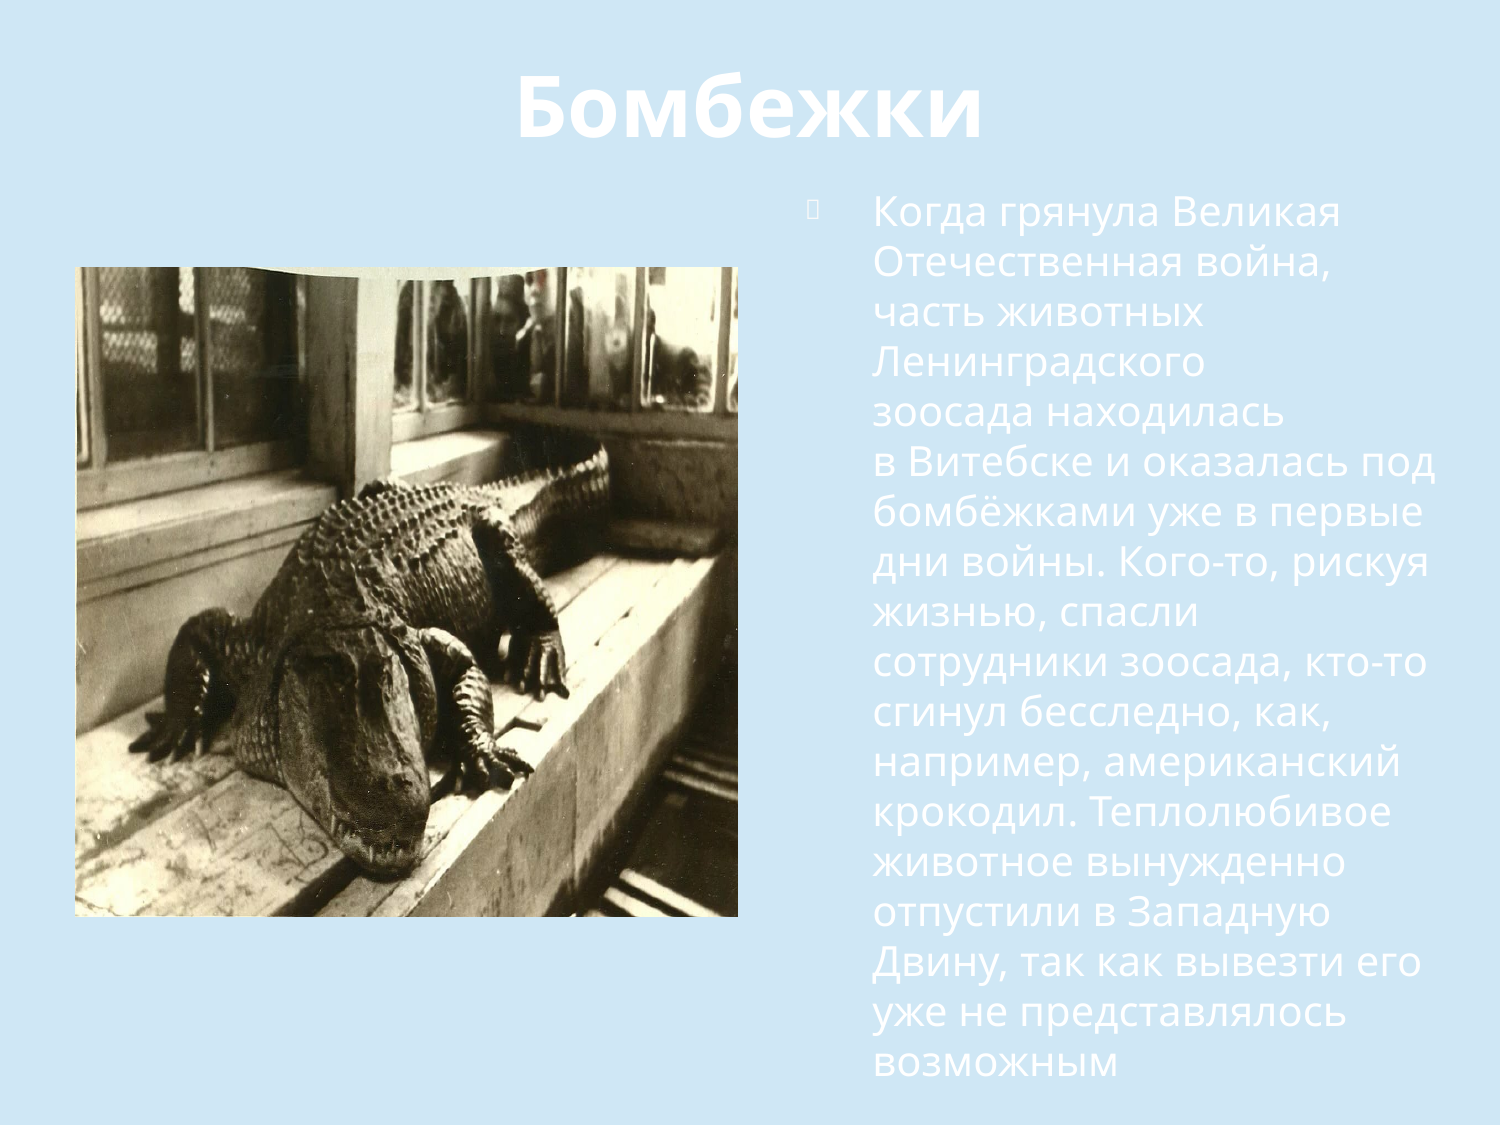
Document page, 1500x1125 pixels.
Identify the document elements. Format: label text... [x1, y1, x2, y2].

picture [75, 267, 738, 917]
list Когда грянула Великая Отечественная война, часть животных Ленинградского зоосада находилась в Витебске и оказалась под бомбёжками уже в первые дни войны. Кого-то, рискуя жизнью, спасли сотрудники зоосада, кто-то сгинул бесследно, как, например, американский крокодил. Теплолюбивое животное вынужденно отпустили в Западную Двину, так как вывезти его уже не представлялось возможным [767, 177, 1453, 1005]
title Бомбежки [75, 45, 1425, 233]
